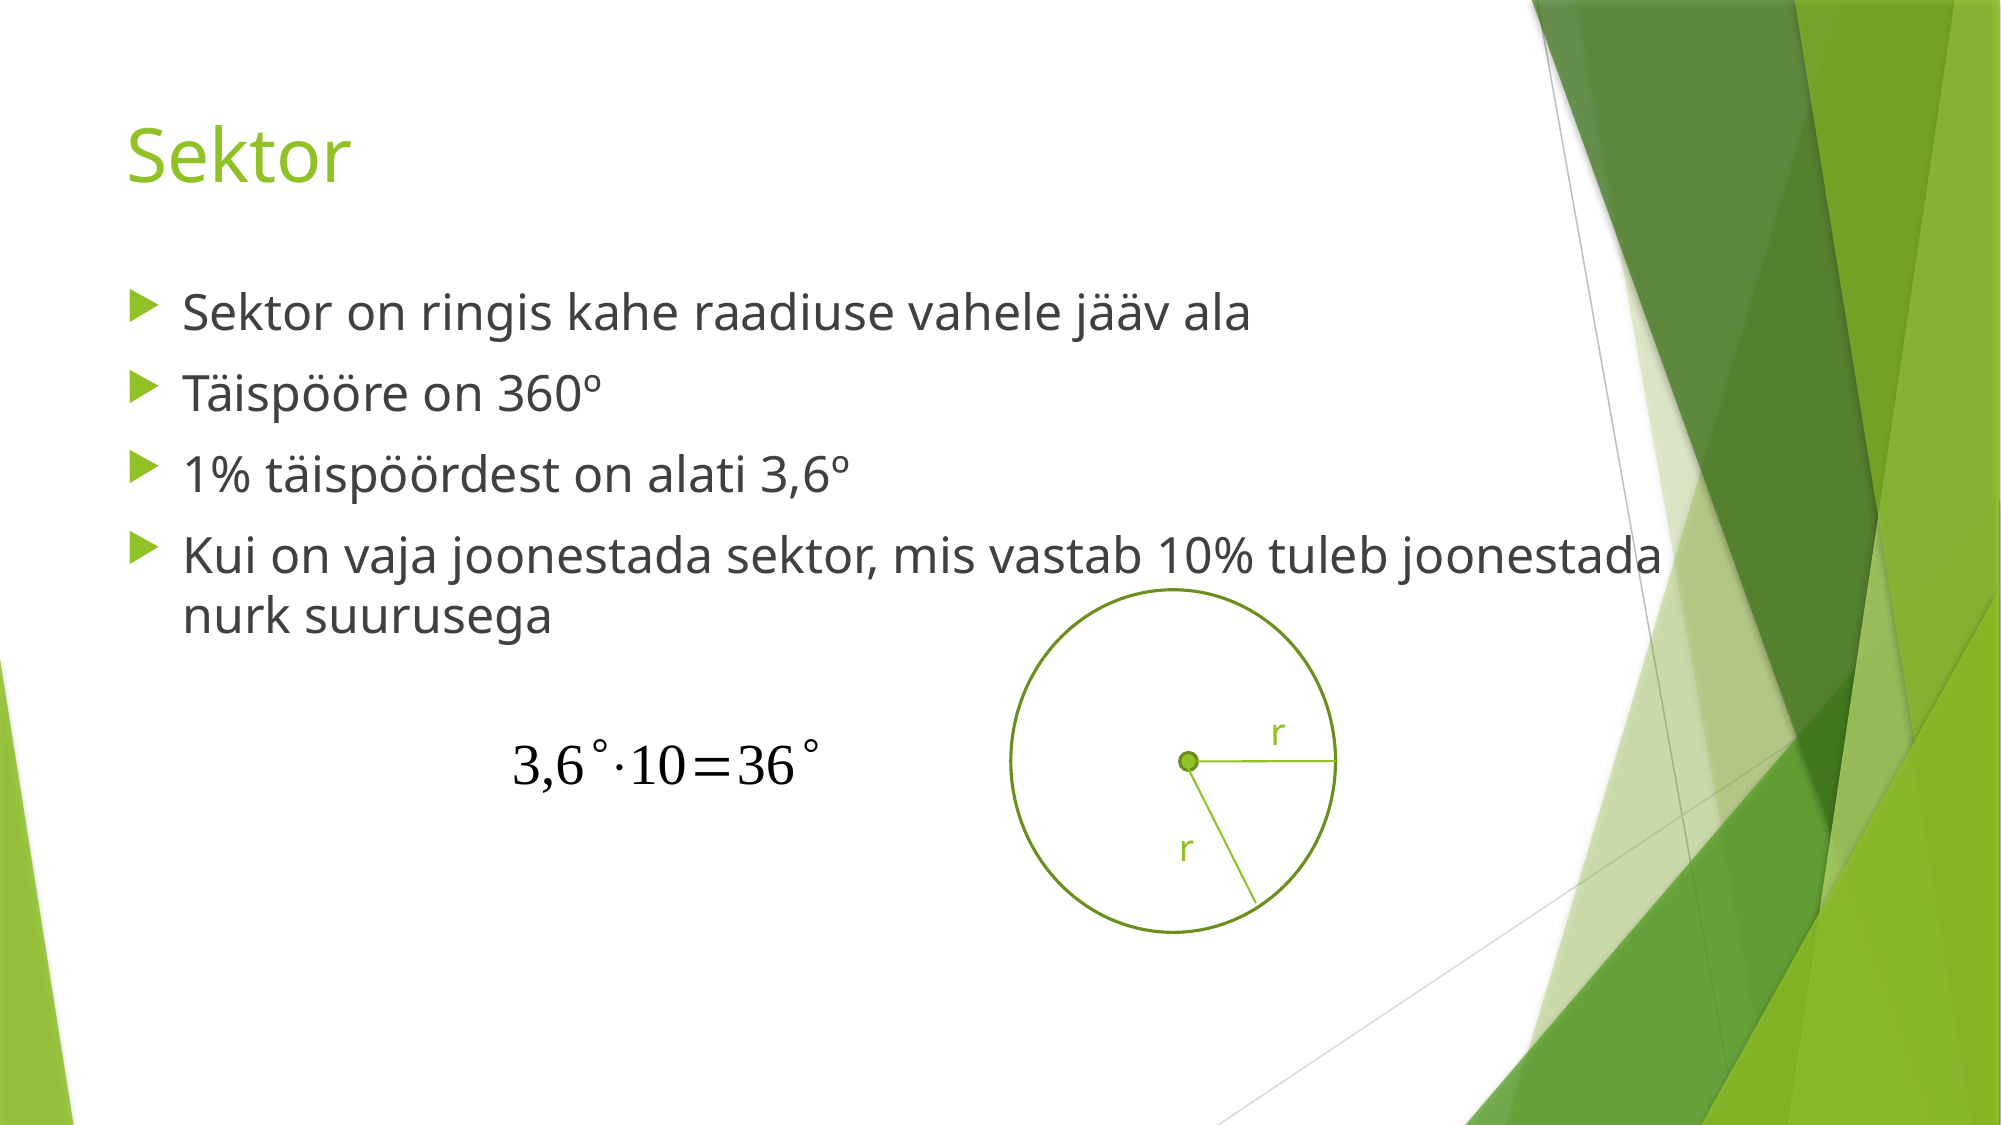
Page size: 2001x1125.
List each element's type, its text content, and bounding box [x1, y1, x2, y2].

title Sektor [111, 99, 1522, 273]
list Sektor on ringis kahe raadiuse vahele jääv ala Täispööre on 360º 1% täispöördest on alati 3,6º Kui on vaja joonestada sektor, mis vastab 10% tuleb joonestada nurk suurusega [111, 273, 1699, 917]
text_box r [1164, 816, 1210, 877]
text_box r [1255, 700, 1301, 761]
text_box [1179, 752, 1198, 771]
chart [505, 732, 827, 798]
list Sektor on ringis kahe raadiuse vahele jääv ala Täispööre on 360º 1% täispöördest on alati 3,6º Kui on vaja joonestada sektor, mis vastab 10% tuleb joonestada nurk suurusega [1013, 592, 1333, 917]
